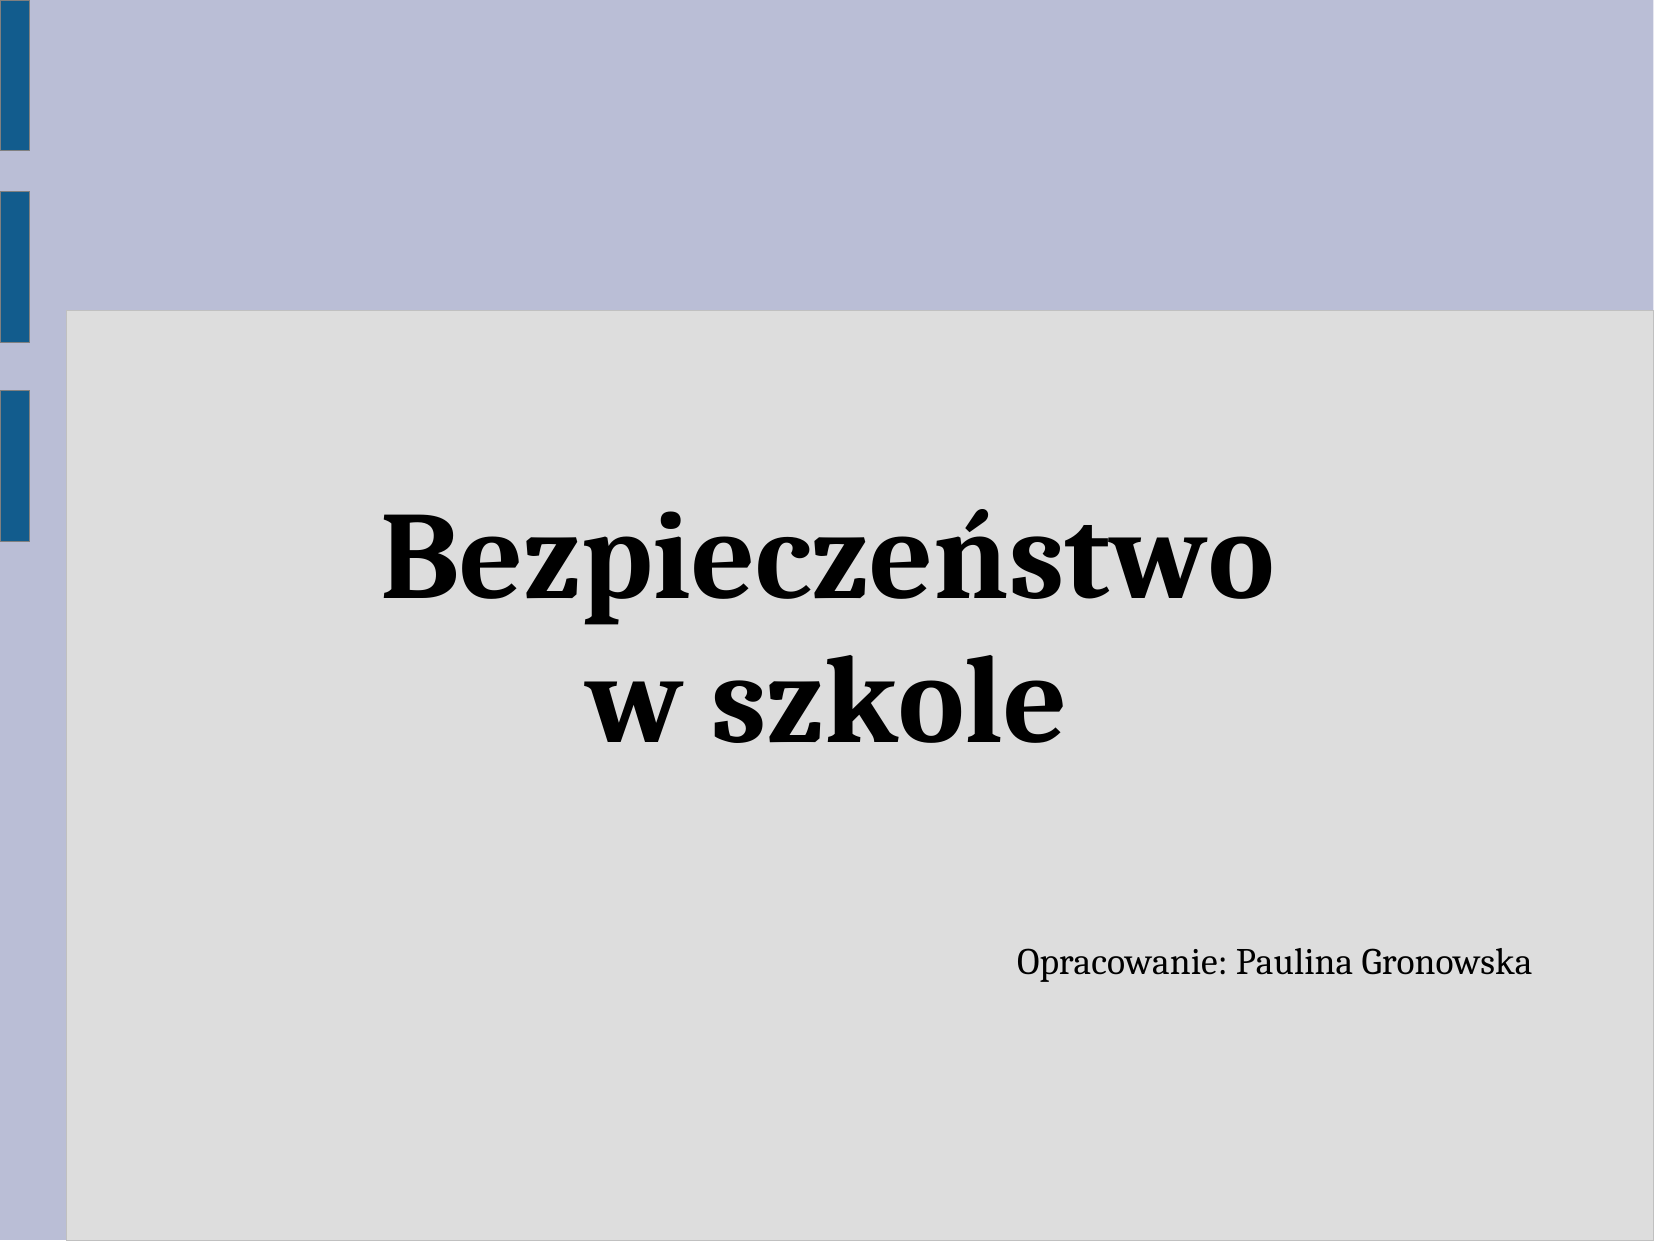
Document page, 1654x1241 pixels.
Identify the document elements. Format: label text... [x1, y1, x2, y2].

subtitle Bezpieczeństwo w szkole Opracowanie: Paulina Gronowska [121, 344, 1534, 1127]
